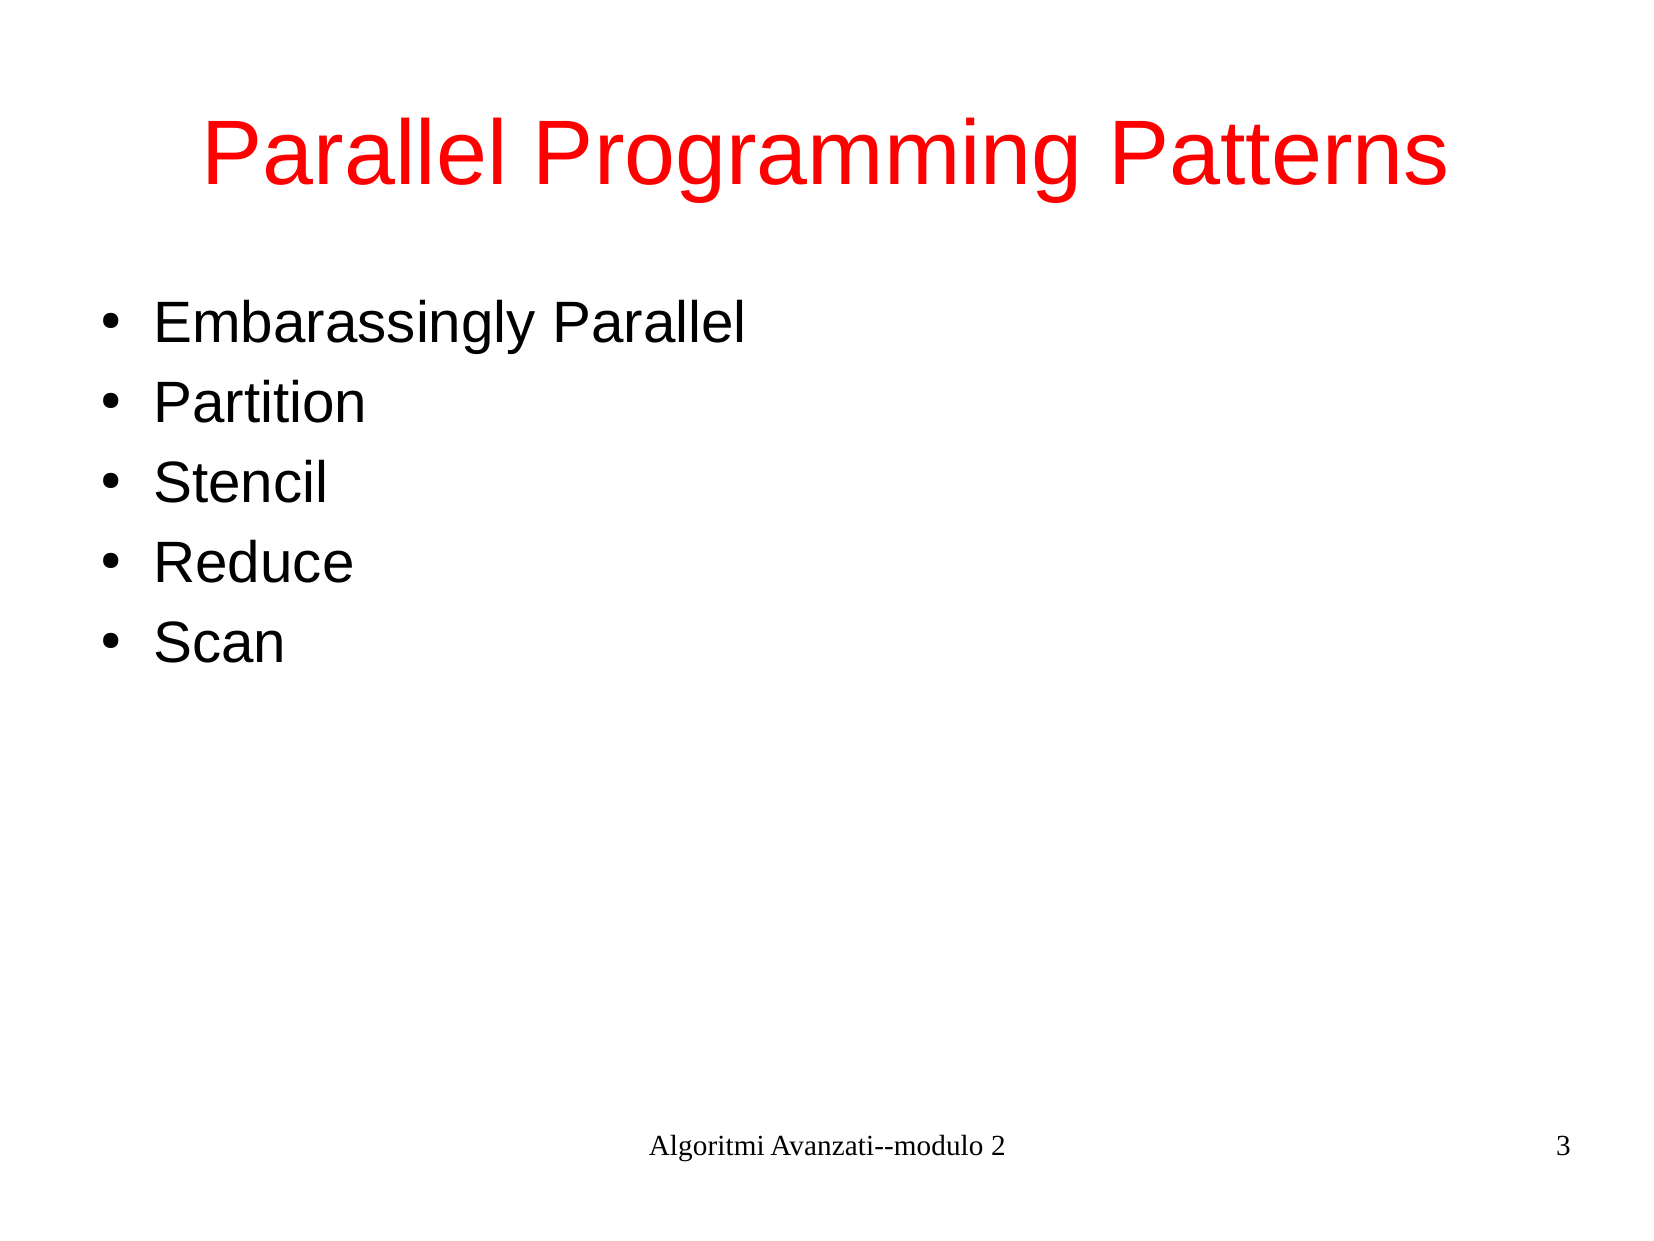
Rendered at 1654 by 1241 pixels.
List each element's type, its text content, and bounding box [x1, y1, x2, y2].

list Embarassingly Parallel Partition Stencil Reduce Scan [82, 290, 1571, 1109]
title Parallel Programming Patterns [82, 49, 1571, 257]
